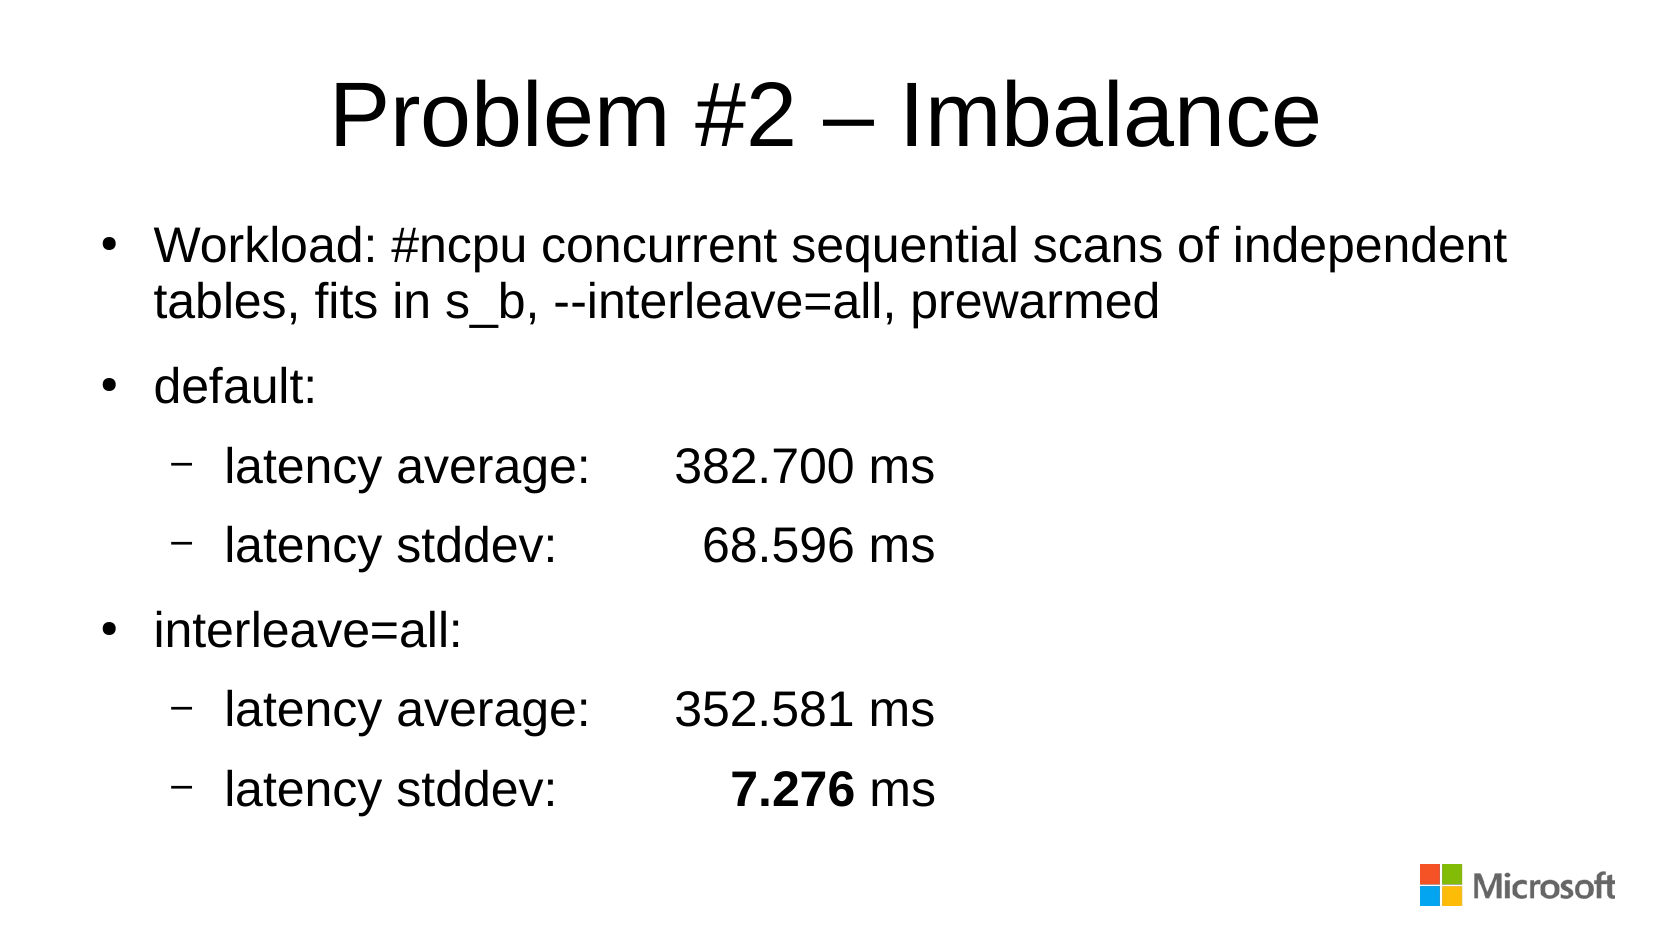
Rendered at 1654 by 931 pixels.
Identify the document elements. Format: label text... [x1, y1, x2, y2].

title Problem #2 – Imbalance [82, 37, 1571, 193]
picture [1440, 864, 1615, 906]
list Workload: #ncpu concurrent sequential scans of independent tables, fits in s_b, --interleave=all, prewarmed default: latency average: 382.700 ms latency stddev: 68.596 ms interleave=all: latency average: 352.581 ms latency stddev: 7.276 ms [82, 217, 1571, 897]
